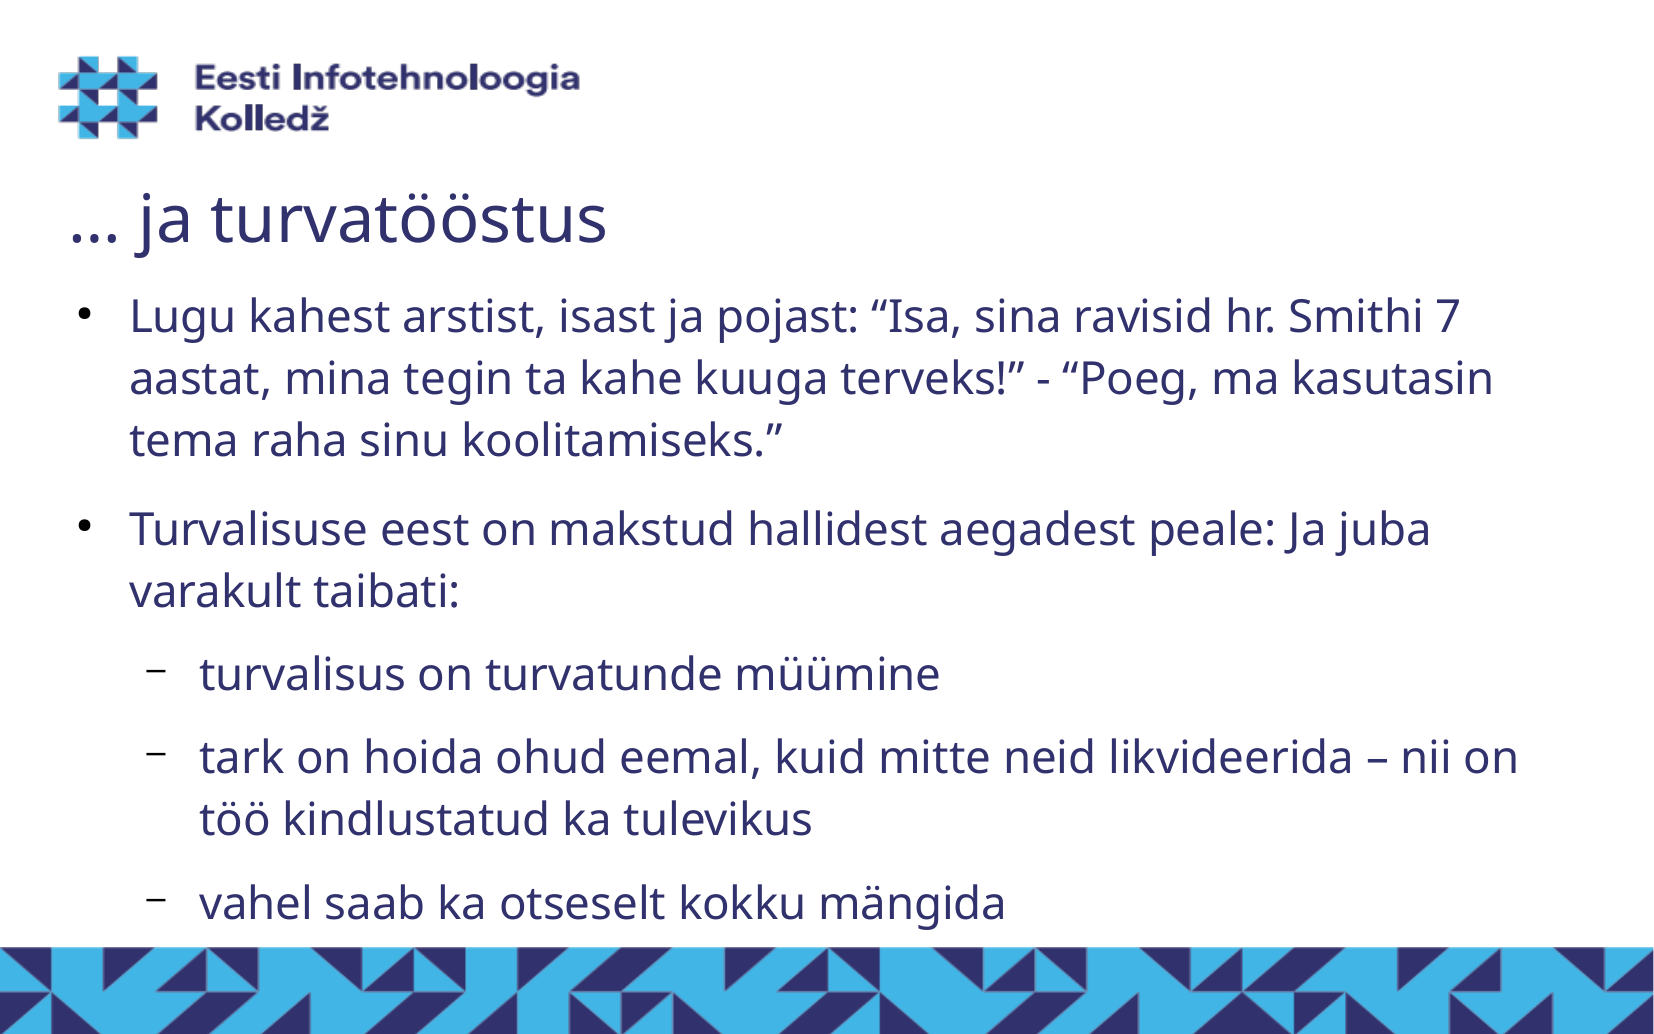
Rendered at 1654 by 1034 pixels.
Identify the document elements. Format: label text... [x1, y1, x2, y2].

title … ja turvatööstus [68, 147, 1536, 283]
list Lugu kahest arstist, isast ja pojast: “Isa, sina ravisid hr. Smithi 7 aastat, mina tegin ta kahe kuuga terveks!” - “Poeg, ma kasutasin tema raha sinu koolitamiseks.” Turvalisuse eest on makstud hallidest aegadest peale: Ja juba varakult taibati: turvalisus on turvatunde müümine tark on hoida ohud eemal, kuid mitte neid likvideerida – nii on töö kindlustatud ka tulevikus vahel saab ka otseselt kokku mängida [59, 283, 1595, 936]
